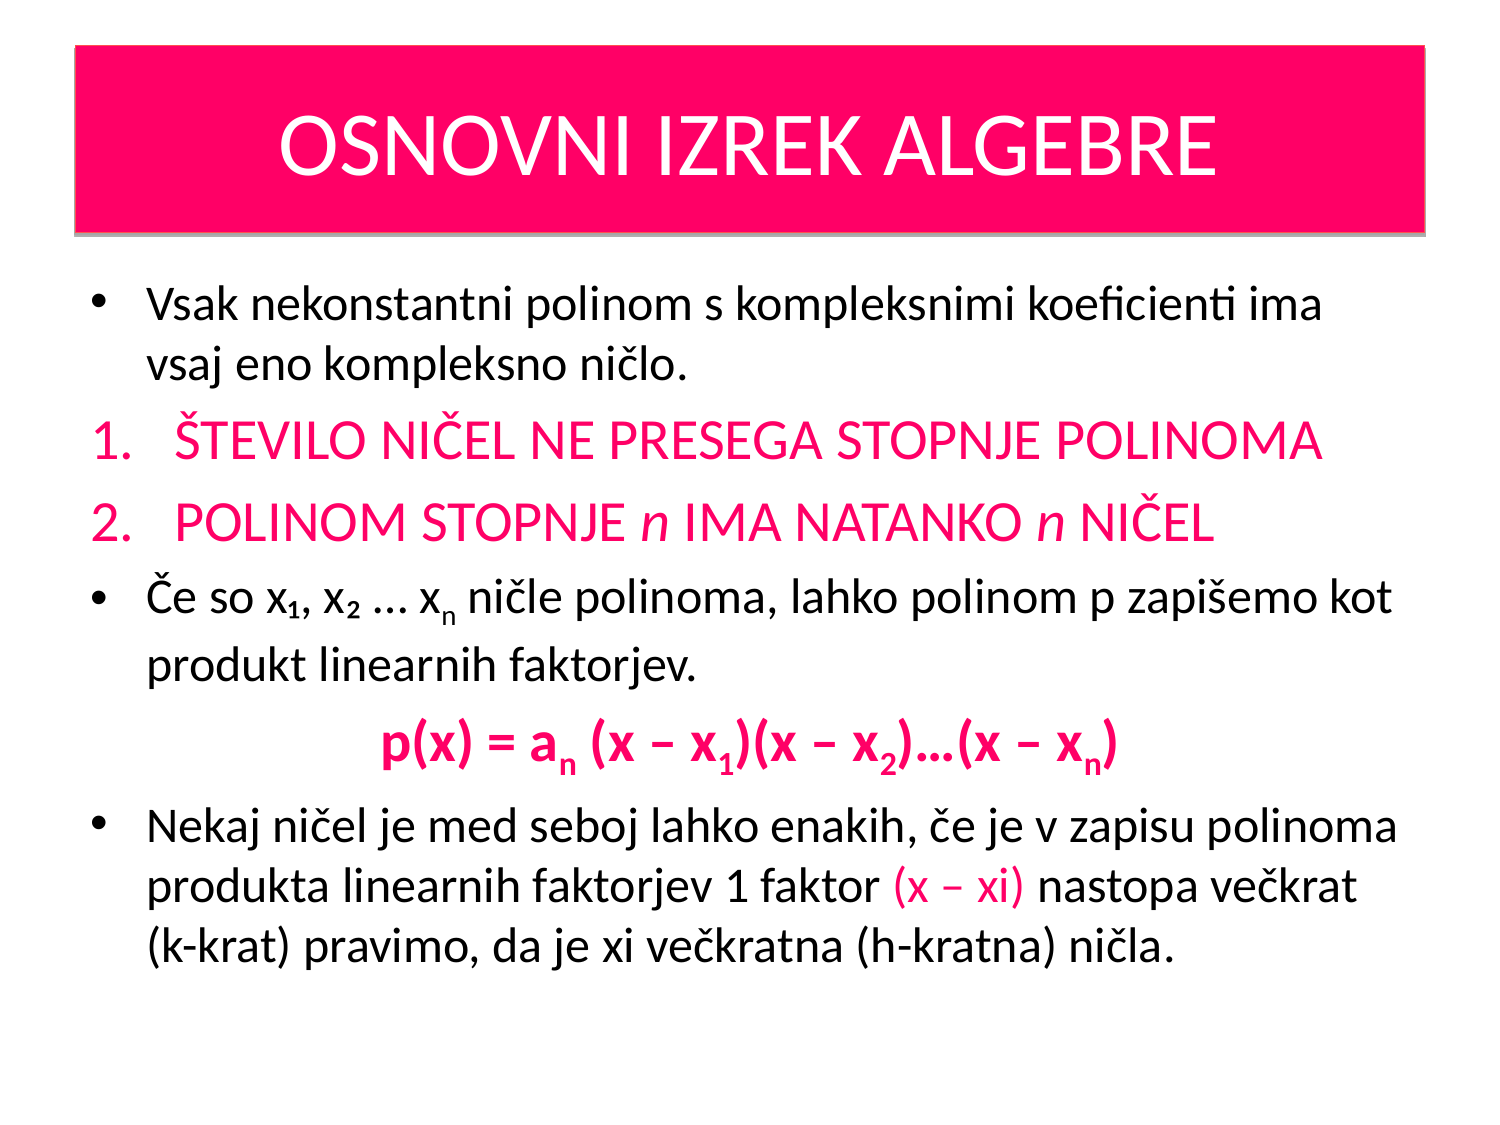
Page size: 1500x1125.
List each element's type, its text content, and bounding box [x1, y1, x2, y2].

title OSNOVNI IZREK ALGEBRE [75, 45, 1425, 233]
list Vsak nekonstantni polinom s kompleksnimi koeficienti ima vsaj eno kompleksno ničlo. ŠTEVILO NIČEL NE PRESEGA STOPNJE POLINOMA POLINOM STOPNJE n IMA NATANKO n NIČEL Če so x₁, x₂ … xn ničle polinoma, lahko polinom p zapišemo kot produkt linearnih faktorjev. p(x) = an (x – x1)(x – x2)…(x – xn) Nekaj ničel je med seboj lahko enakih, če je v zapisu polinoma produkta linearnih faktorjev 1 faktor (x – xi) nastopa večkrat (k-krat) pravimo, da je xi večkratna (h-kratna) ničla. [75, 262, 1425, 1005]
